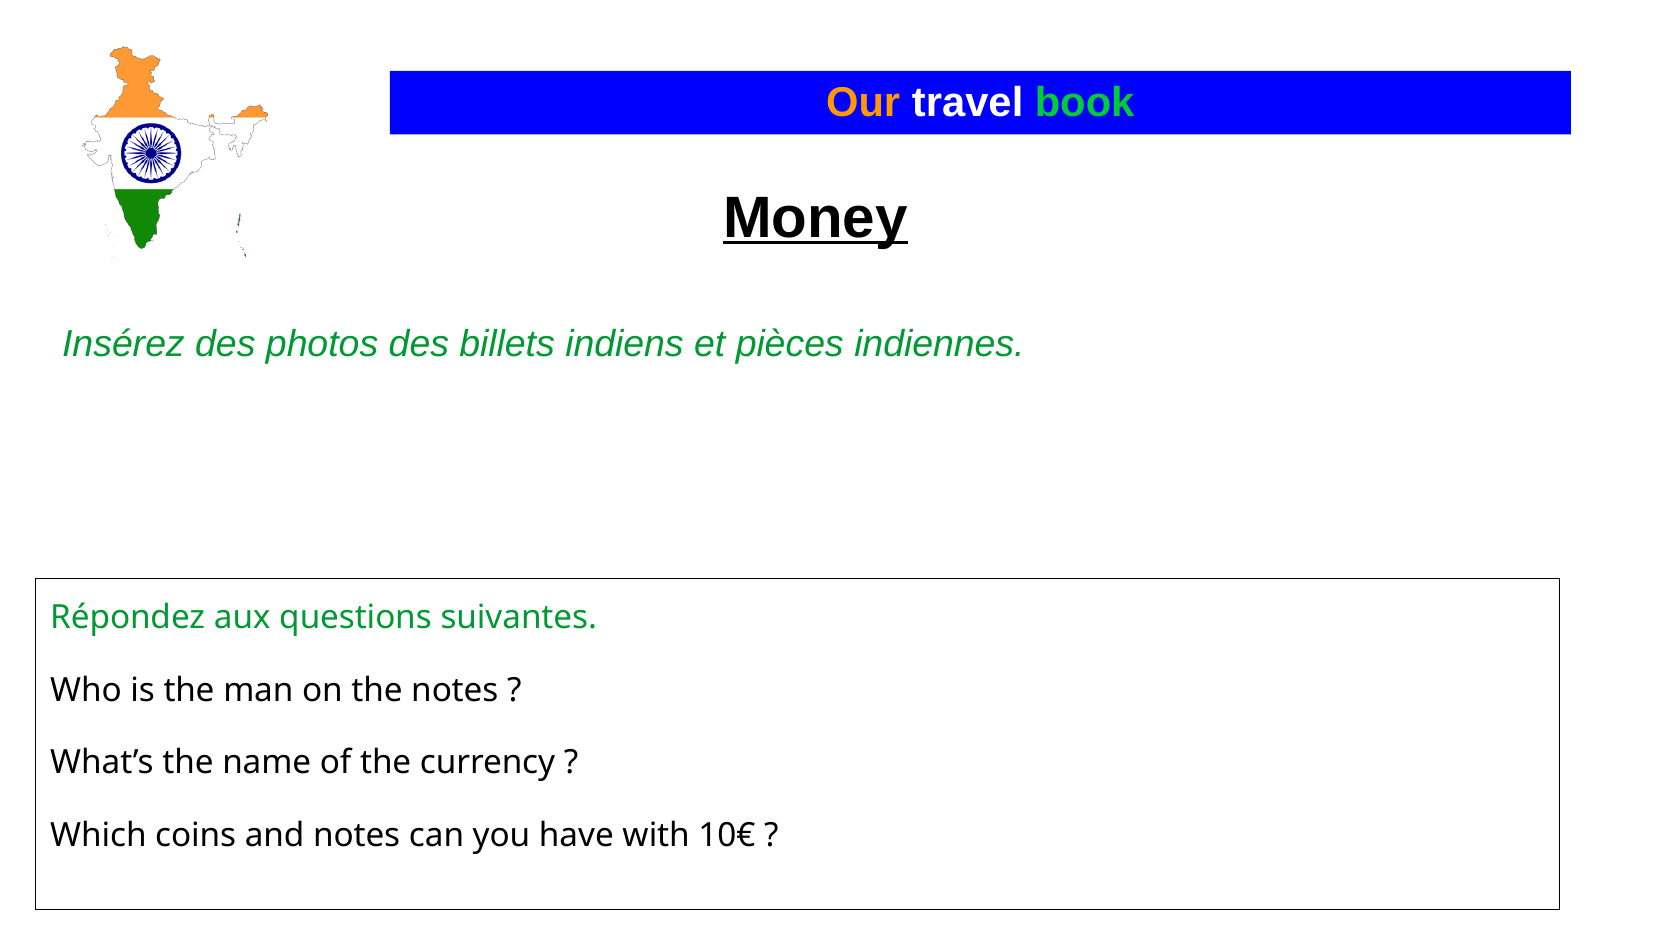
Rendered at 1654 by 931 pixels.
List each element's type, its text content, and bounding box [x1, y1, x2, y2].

text_box Our travel book [389, 70, 1571, 135]
picture [82, 46, 268, 260]
text_box Insérez des photos des billets indiens et pièces indiennes. [47, 314, 1099, 414]
text_box Money [708, 177, 1063, 258]
text_box Répondez aux questions suivantes. Who is the man on the notes ? What’s the name of the currency ? Which coins and notes can you have with 10€ ? [35, 578, 1560, 910]
